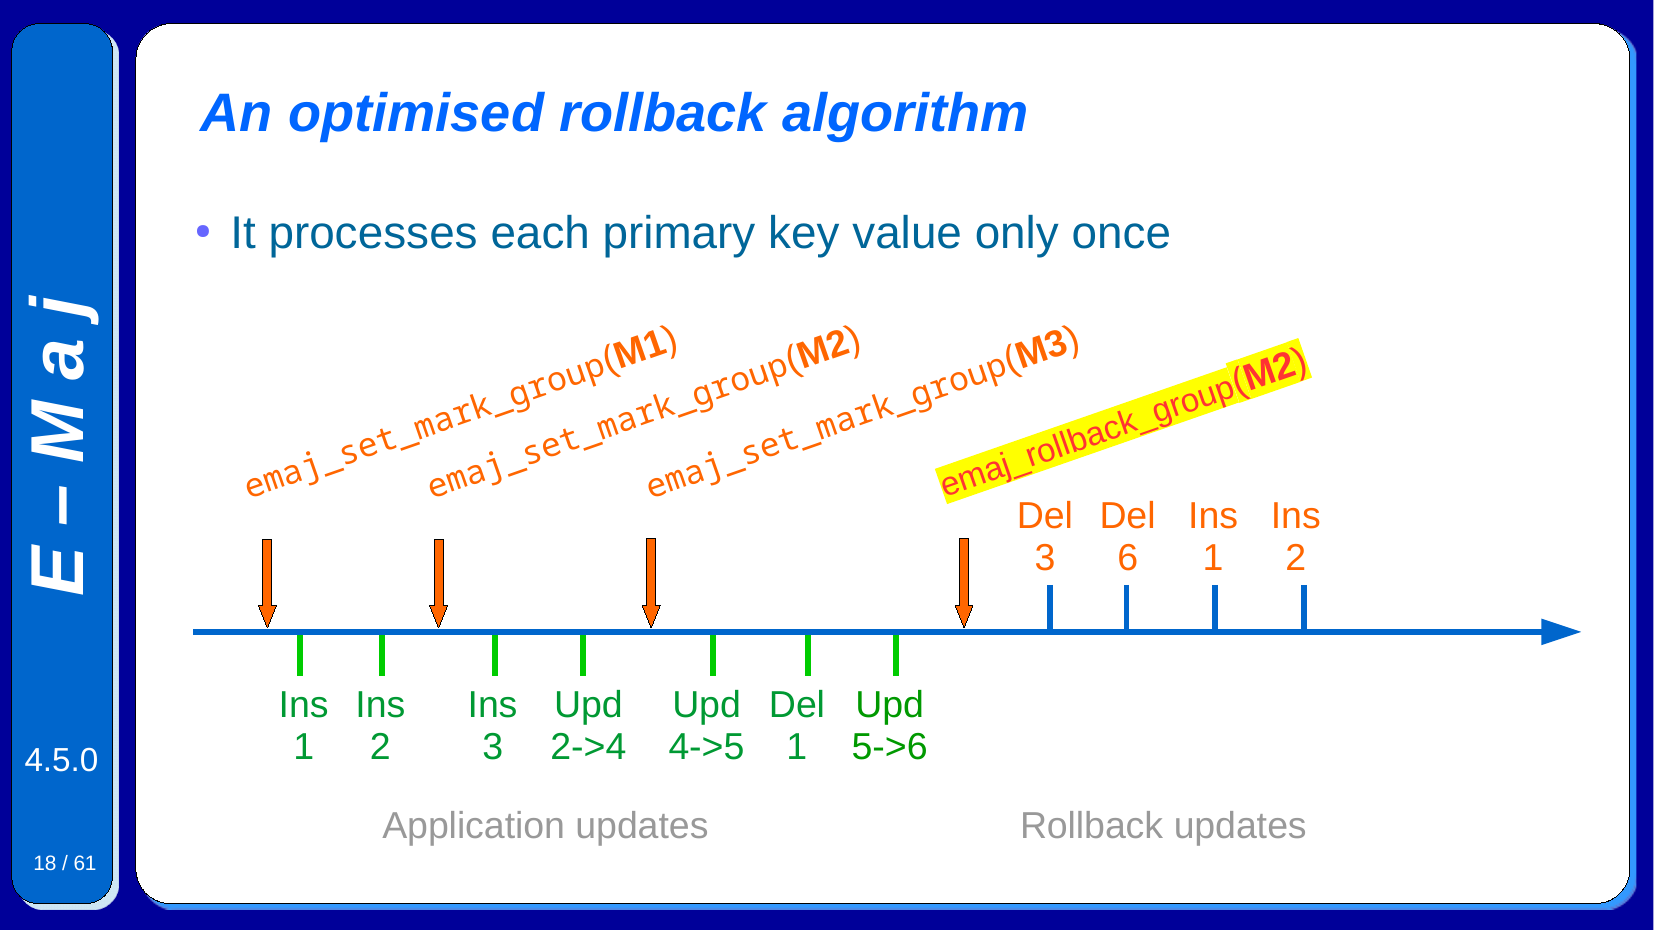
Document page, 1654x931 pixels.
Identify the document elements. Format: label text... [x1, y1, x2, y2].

text_box Del 3 [1002, 487, 1084, 588]
text_box Upd 4->5 [653, 676, 779, 777]
text_box Ins 1 [1187, 487, 1256, 588]
text_box emaj_set_mark_group(M1) [220, 302, 700, 530]
text_box Del 6 [1084, 487, 1187, 588]
text_box [258, 539, 277, 628]
text_box emaj_rollback_group(M2) [917, 313, 1369, 530]
list It processes each primary key value only once [177, 206, 1587, 827]
text_box Upd 2->4 [535, 676, 653, 777]
text_box emaj_set_mark_group(M2) [403, 302, 887, 530]
text_box Ins 2 [1256, 487, 1347, 588]
text_box Del 1 [779, 676, 836, 777]
text_box [642, 538, 661, 628]
text_box [955, 538, 973, 628]
text_box Upd 5->6 [836, 676, 962, 777]
text_box Ins 1 [263, 676, 340, 777]
text_box [429, 539, 448, 628]
text_box emaj_set_mark_group(M3) [622, 302, 1105, 530]
text_box Application updates [367, 796, 805, 854]
text_box Rollback updates [1005, 796, 1428, 854]
title An optimised rollback algorithm [200, 34, 1575, 191]
text_box Ins 2 [340, 676, 432, 777]
text_box Ins 3 [452, 676, 535, 777]
